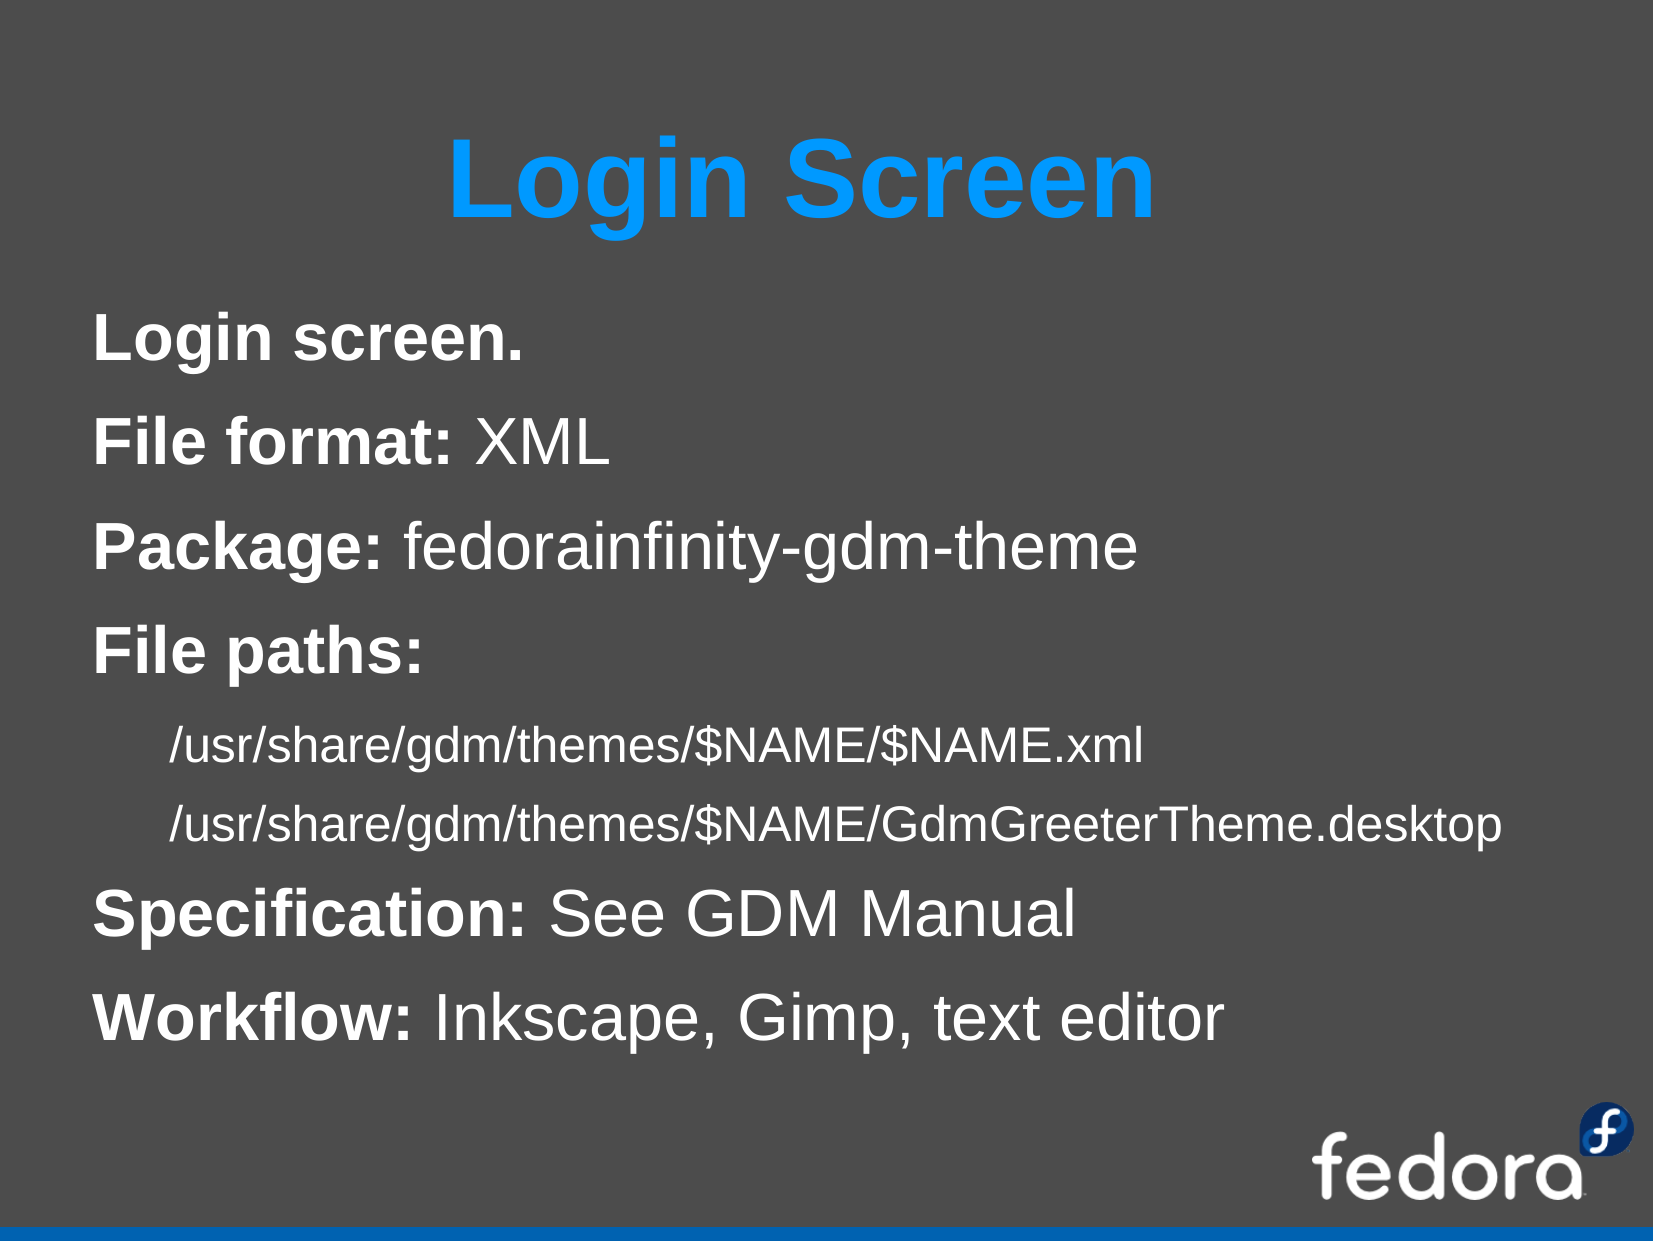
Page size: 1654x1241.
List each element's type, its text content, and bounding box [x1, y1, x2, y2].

list Login screen. File format: XML Package: fedorainfinity-gdm-theme File paths: /usr/share/gdm/themes/$NAME/$NAME.xml /usr/share/gdm/themes/$NAME/GdmGreeterTheme.desktop Specification: See GDM Manual Workflow: Inkscape, Gimp, text editor [74, 300, 1612, 1082]
picture [1312, 1102, 1634, 1200]
title Login Screen [112, 75, 1524, 283]
